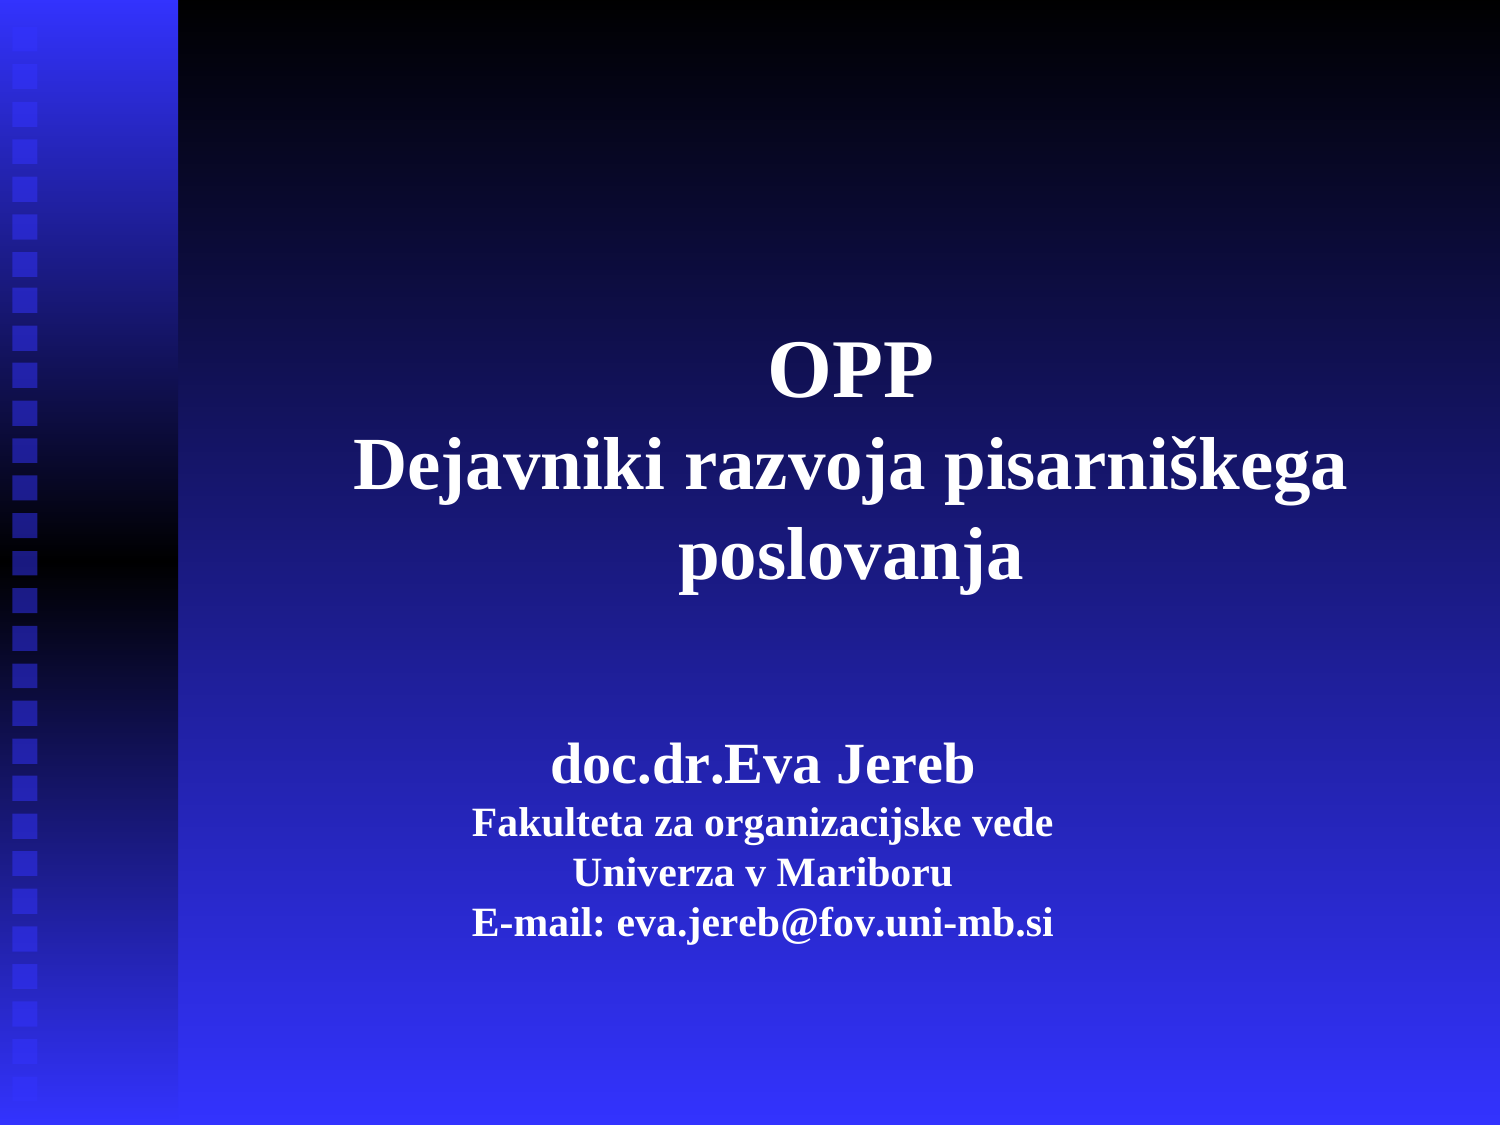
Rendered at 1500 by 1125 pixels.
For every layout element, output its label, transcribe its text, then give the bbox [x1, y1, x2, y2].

title OPP Dejavniki razvoja pisarniškega poslovanja [202, 306, 1500, 602]
text_box doc.dr.Eva Jereb Fakulteta za organizacijske vede Univerza v Mariboru E-mail: eva.jereb@fov.uni-mb.si [343, 717, 1183, 953]
